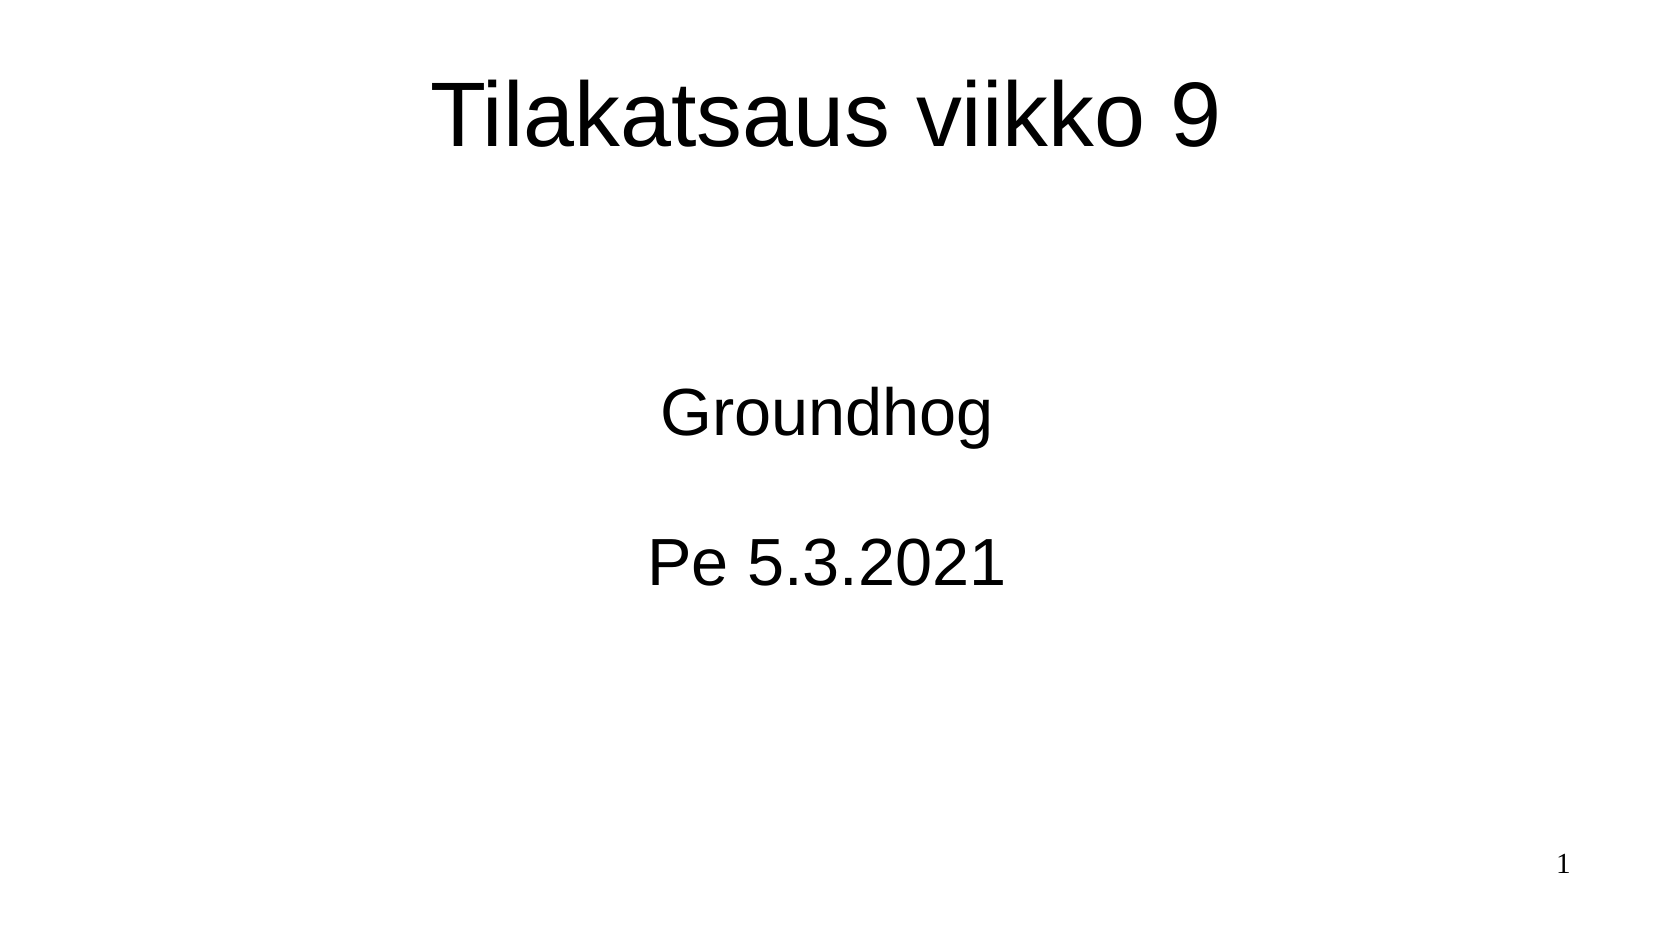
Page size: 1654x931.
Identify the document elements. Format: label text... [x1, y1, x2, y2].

title Tilakatsaus viikko 9 [82, 37, 1571, 193]
subtitle Groundhog Pe 5.3.2021 [82, 217, 1571, 758]
